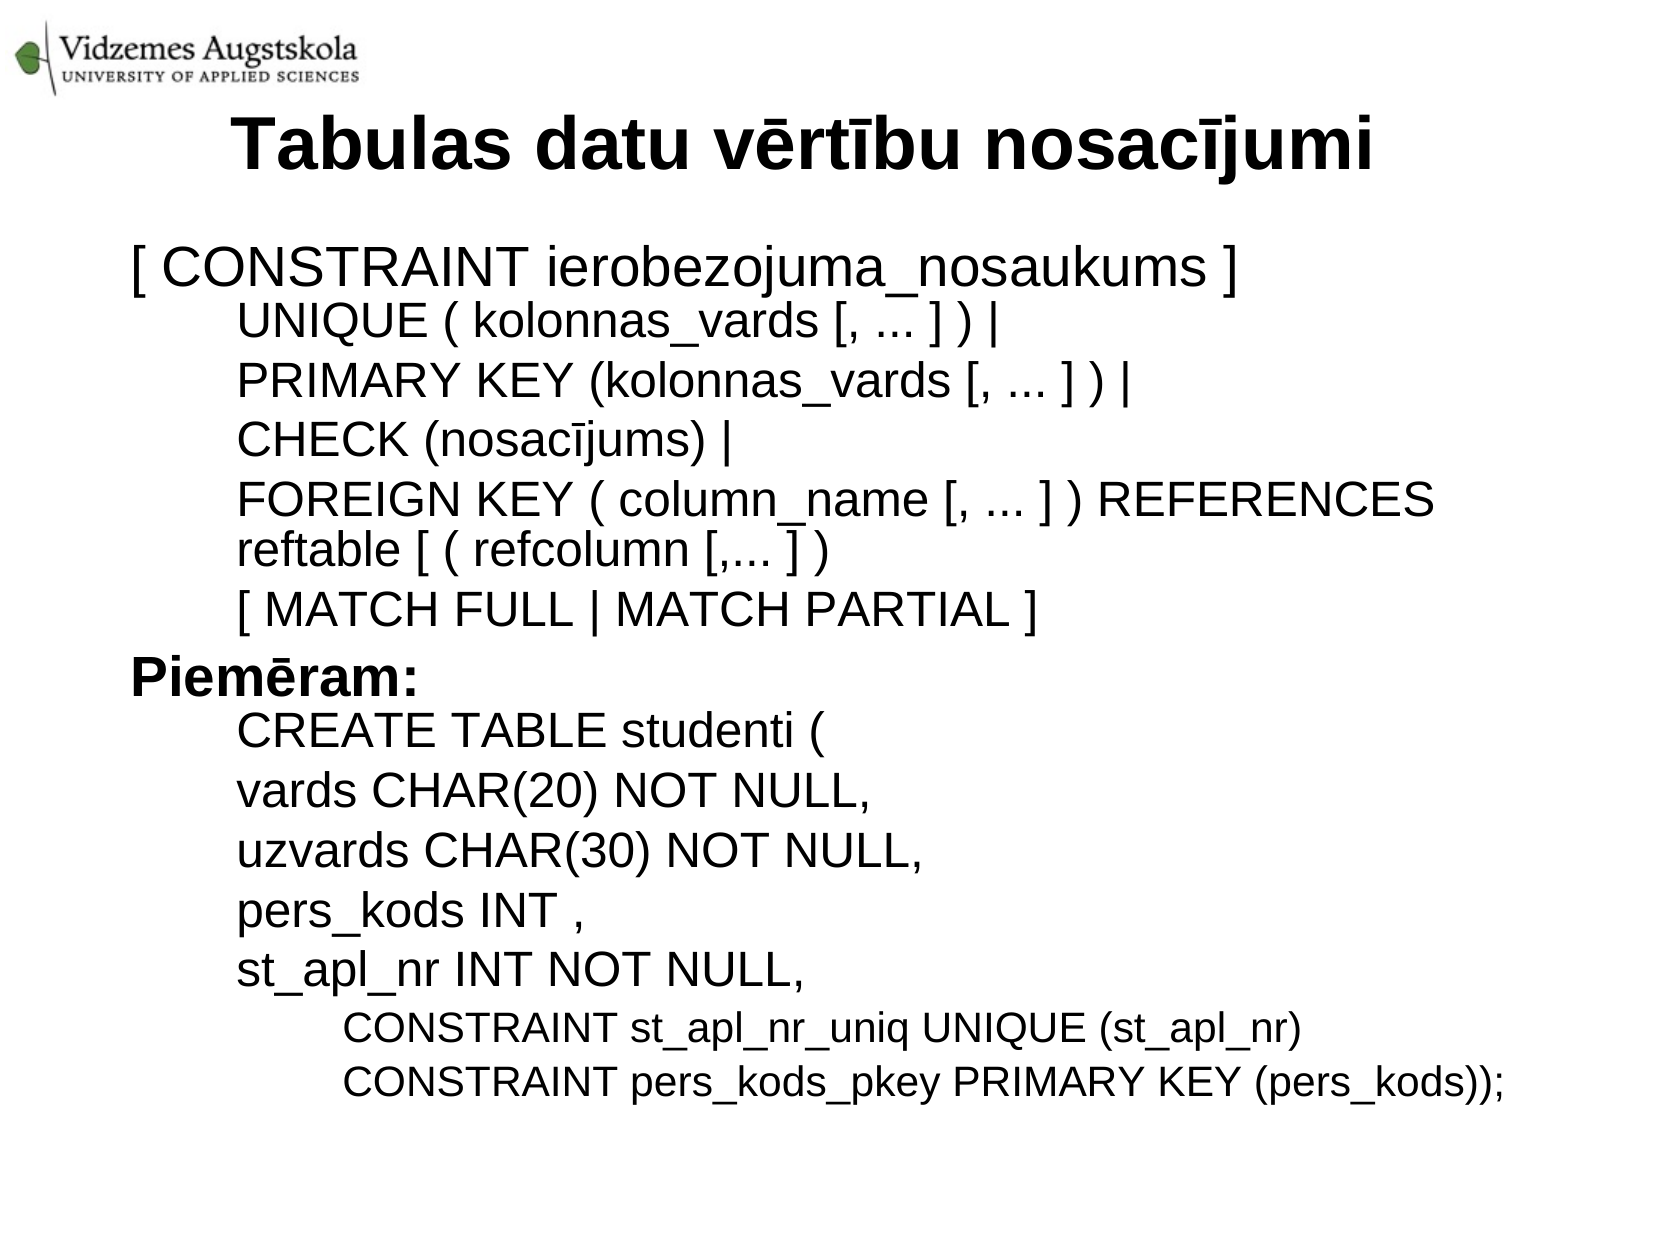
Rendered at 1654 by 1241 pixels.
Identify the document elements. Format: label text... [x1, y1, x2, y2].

title Tabulas datu vērtību nosacījumi [94, 103, 1512, 188]
list [ CONSTRAINT ierobezojuma_nosaukums ] UNIQUE ( kolonnas_vards [, ... ] ) | PRIMARY KEY (kolonnas_vards [, ... ] ) | CHECK (nosacījums) | FOREIGN KEY ( column_name [, ... ] ) REFERENCES reftable [ ( refcolumn [,... ] ) [ MATCH FULL | MATCH PARTIAL ] Piemēram: CREATE TABLE studenti ( vards CHAR(20) NOT NULL, uzvards CHAR(30) NOT NULL, pers_kods INT , st_apl_nr INT NOT NULL, CONSTRAINT st_apl_nr_uniq UNIQUE (st_apl_nr) CONSTRAINT pers_kods_pkey PRIMARY KEY (pers_kods)); [82, 236, 1569, 1107]
picture [5, 2, 368, 113]
